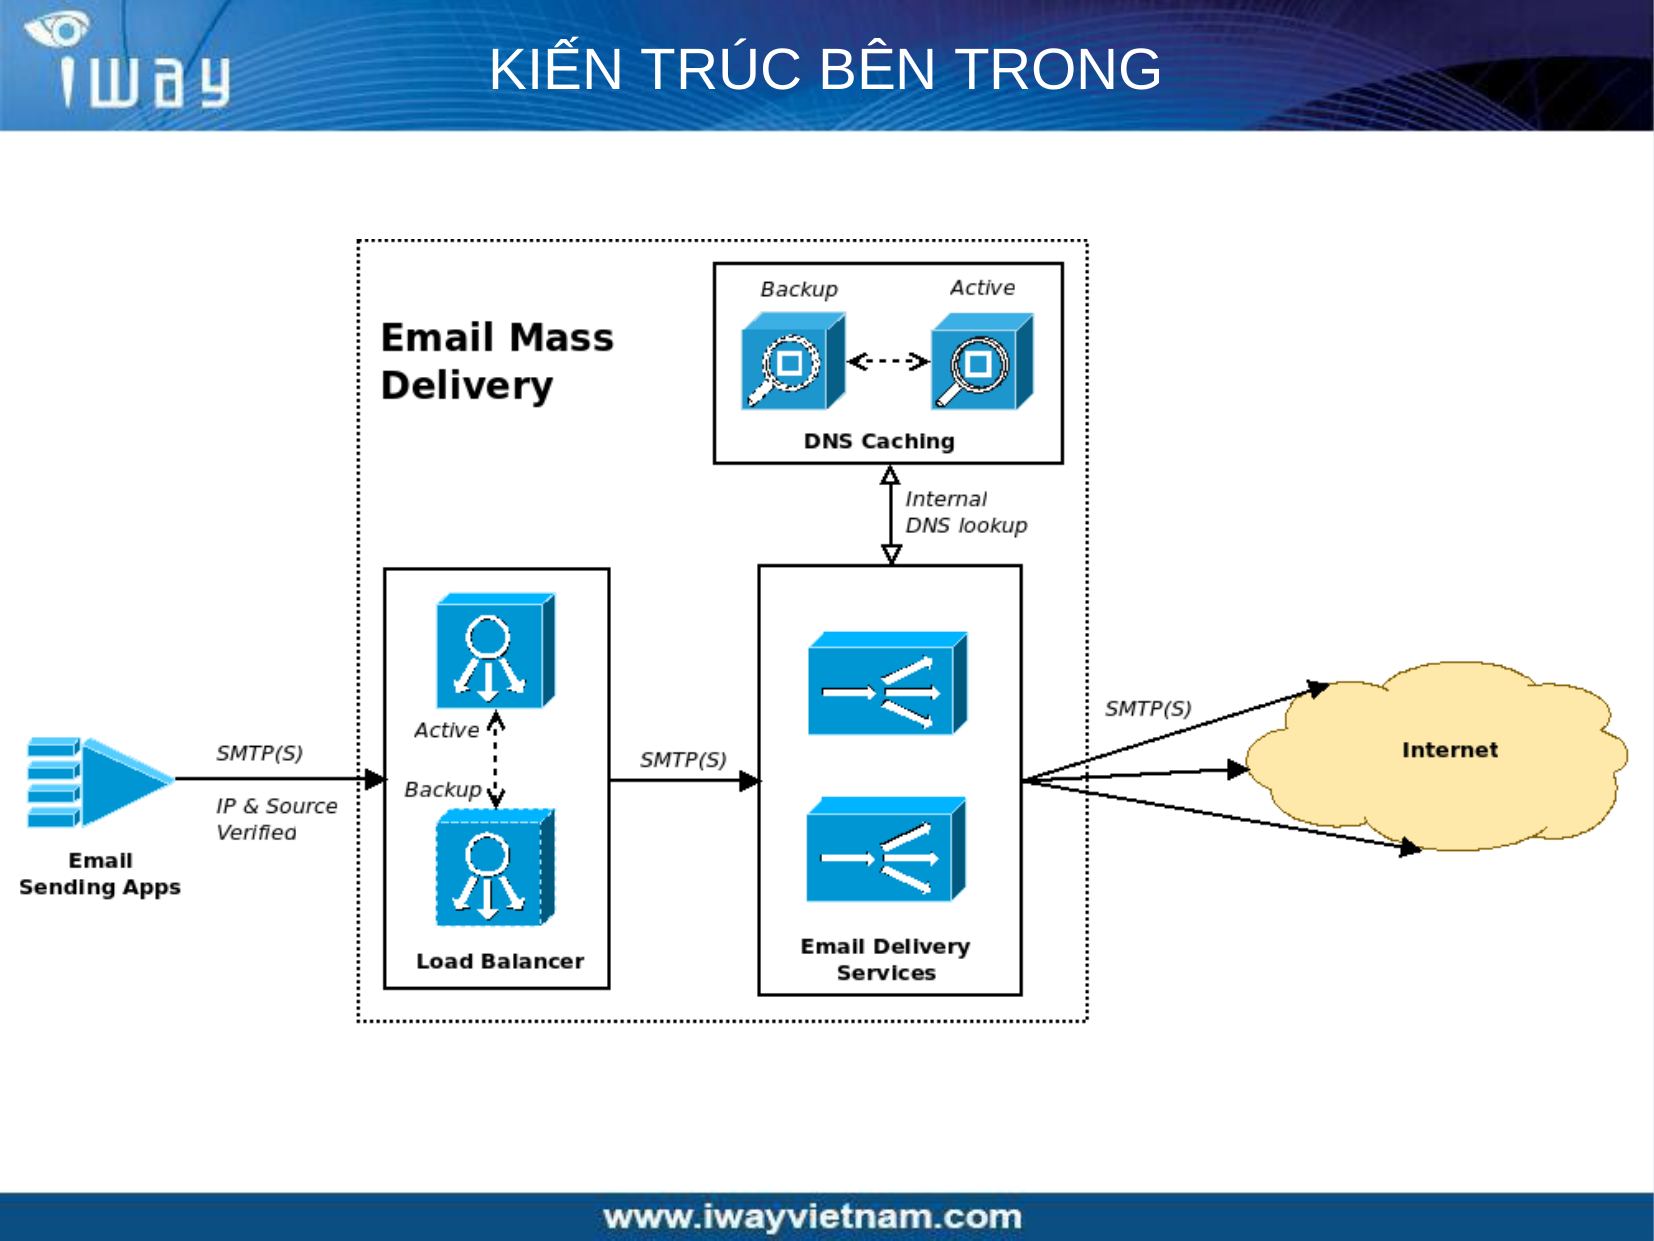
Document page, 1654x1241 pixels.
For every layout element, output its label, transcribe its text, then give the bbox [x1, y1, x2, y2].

title KIẾN TRÚC BÊN TRONG [0, 0, 1654, 133]
picture [19, 240, 1630, 1025]
